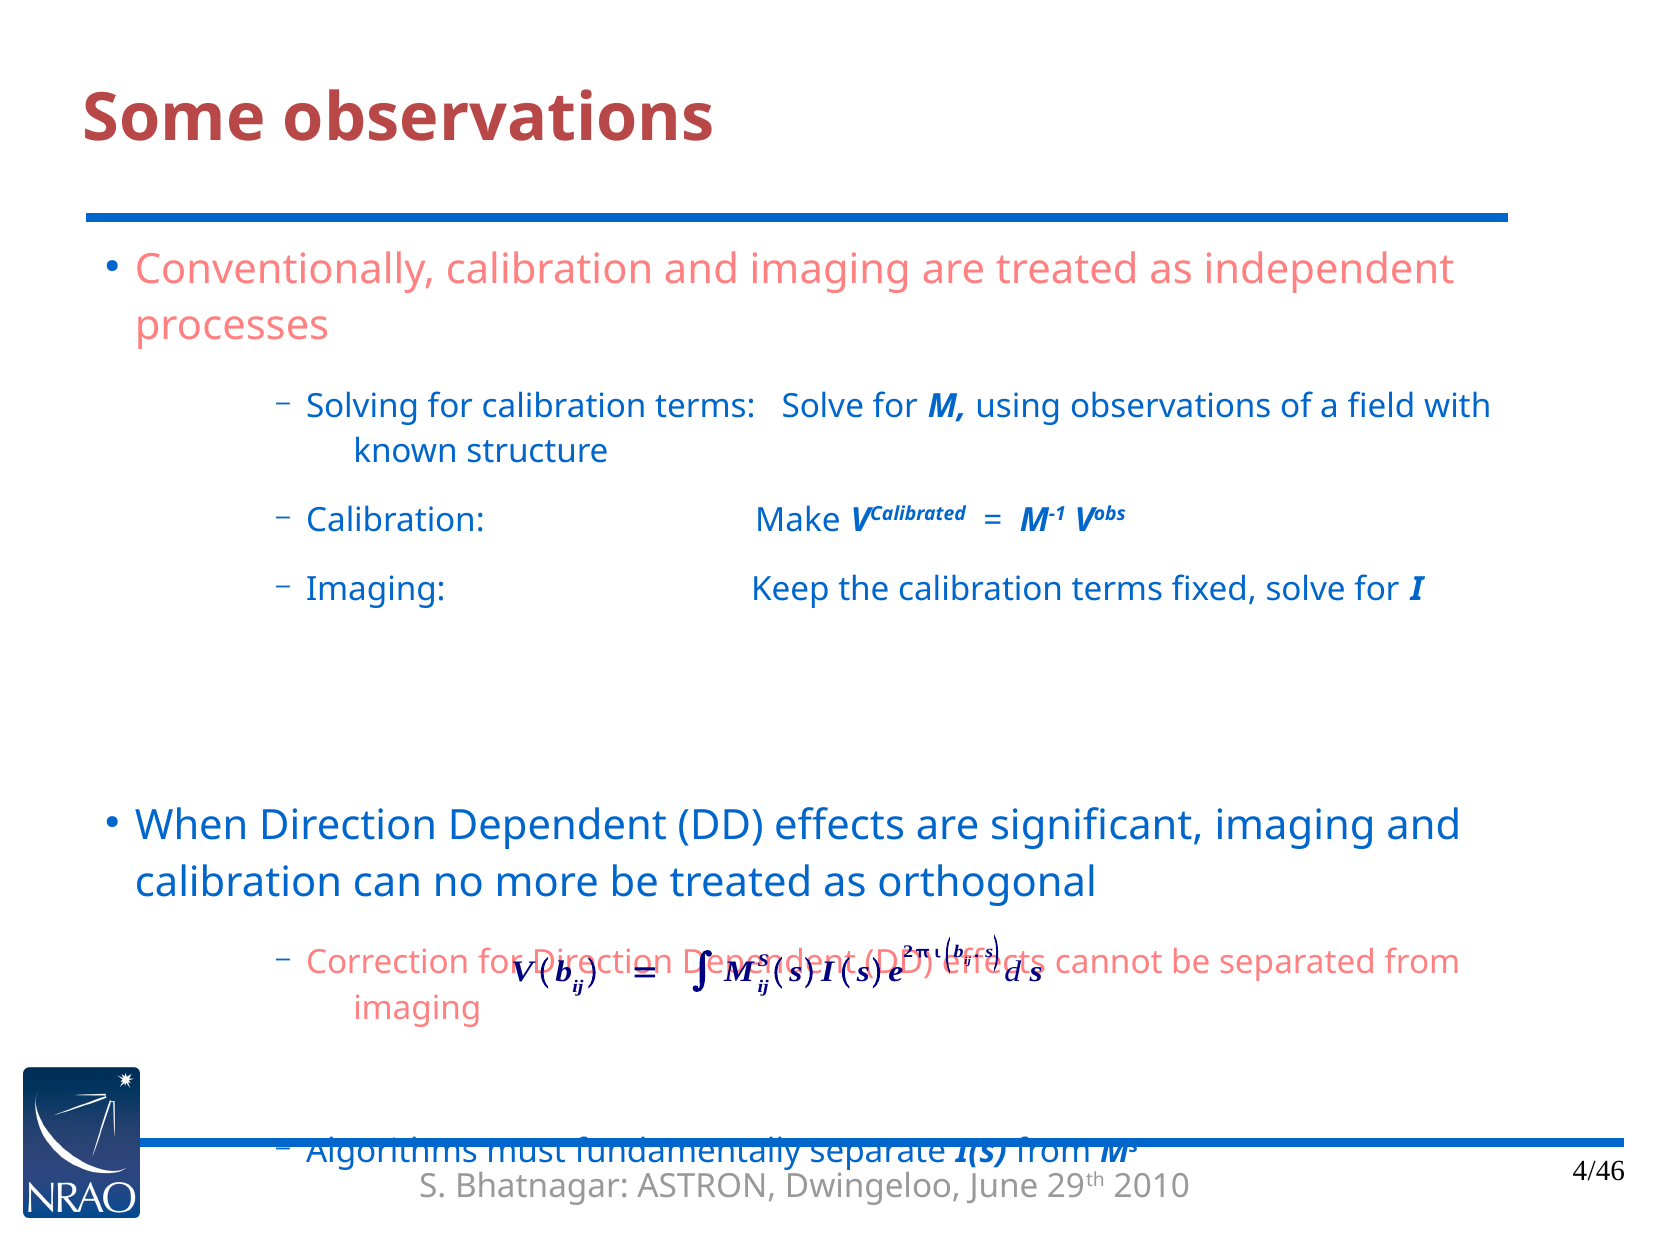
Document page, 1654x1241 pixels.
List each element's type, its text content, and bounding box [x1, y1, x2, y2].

picture [23, 1067, 140, 1218]
title Some observations [82, 49, 1571, 180]
chart [502, 932, 1051, 999]
list Conventionally, calibration and imaging are treated as independent processes Solving for calibration terms: Solve for M, using observations of a field with known structure Calibration: Make VCalibrated = M-1 Vobs Imaging: Keep the calibration terms fixed, solve for I When Direction Dependent (DD) effects are significant, imaging and calibration can no more be treated as orthogonal Correction for Direction Dependent (DD) effects cannot be separated from imaging Algorithms must fundamentally separate I(s) from Ms [87, 238, 1543, 1126]
